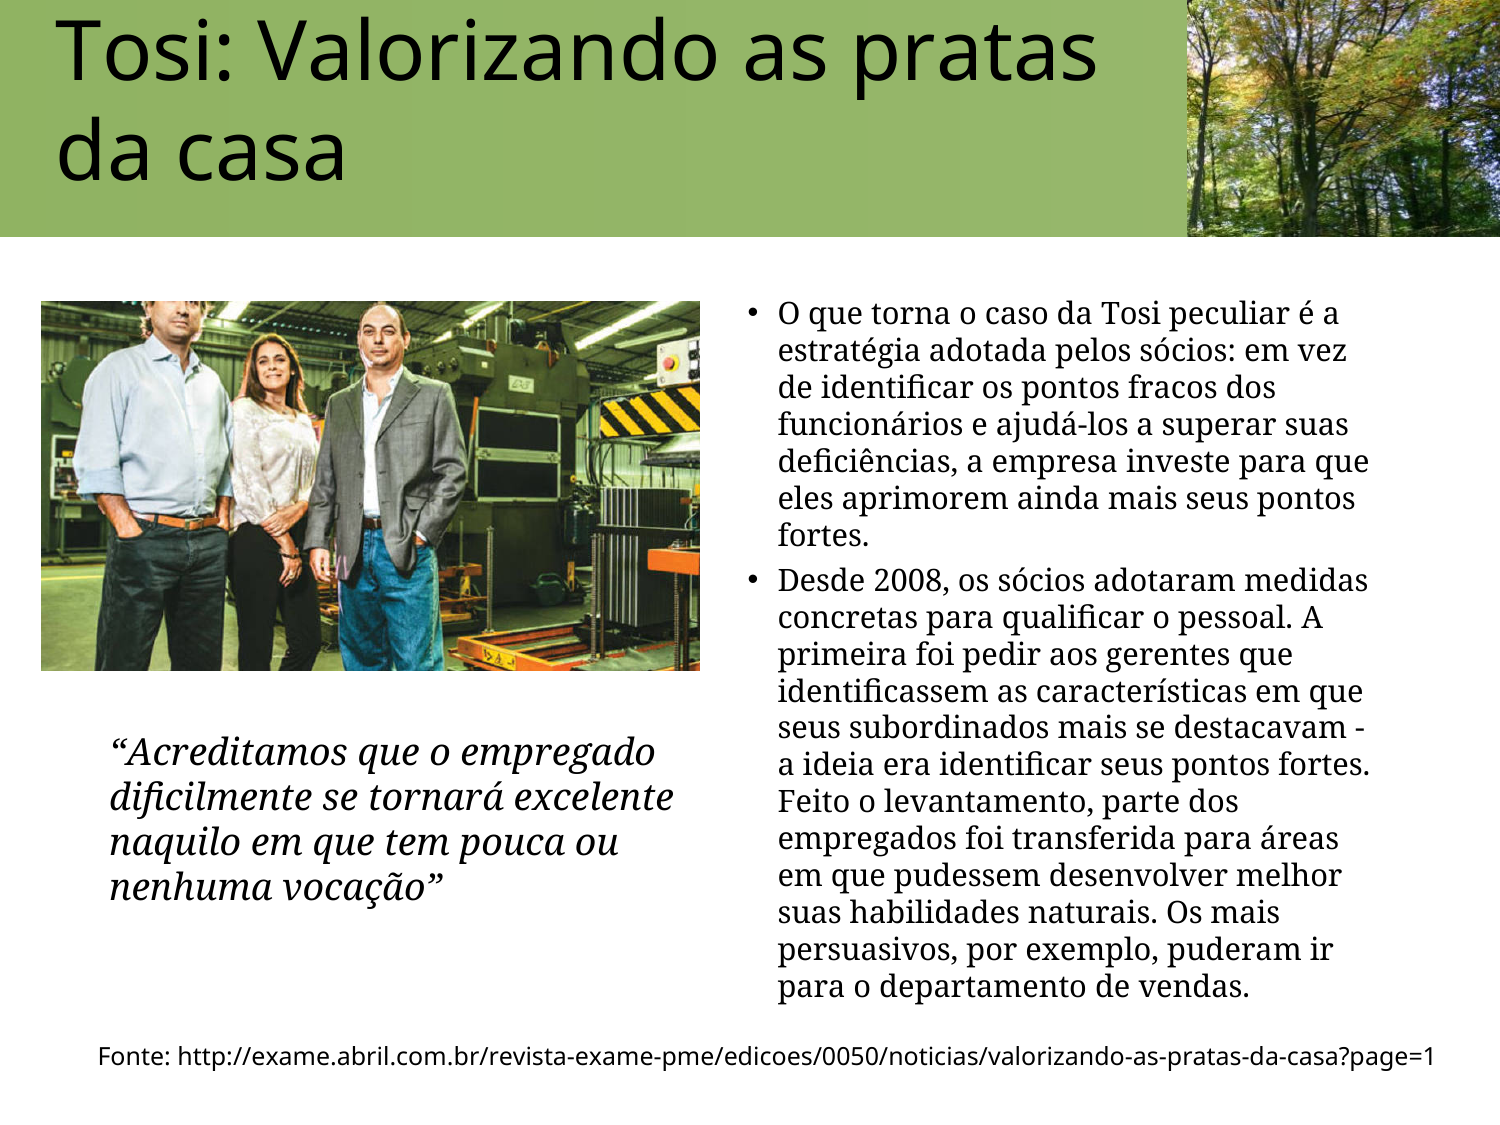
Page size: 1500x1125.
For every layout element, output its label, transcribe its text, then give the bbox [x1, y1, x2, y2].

text_box Fonte: http://exame.abril.com.br/revista-exame-pme/edicoes/0050/noticias/valorizando-as-pratas-da-casa?page=1 [82, 1033, 1355, 1079]
text_box “Acreditamos que o empregado dificilmente se tornará excelente naquilo em que tem pouca ou nenhuma vocação” [94, 720, 670, 916]
picture [1187, 0, 1500, 237]
title Tosi: Valorizando as pratas da casa [41, 21, 1164, 173]
picture [41, 301, 700, 672]
list O que torna o caso da Tosi peculiar é a estratégia adotada pelos sócios: em vez de identificar os pontos fracos dos funcionários e ajudá-los a superar suas deficiências, a empresa investe para que eles aprimorem ainda mais seus pontos fortes. Desde 2008, os sócios adotaram medidas concretas para qualificar o pessoal. A primeira foi pedir aos gerentes que identificassem as características em que seus subordinados mais se destacavam - a ideia era identificar seus pontos fortes. Feito o levantamento, parte dos empregados foi transferida para áreas em que pudessem desenvolver melhor suas habilidades naturais. Os mais persuasivos, por exemplo, puderam ir para o departamento de vendas. [732, 286, 1392, 1029]
